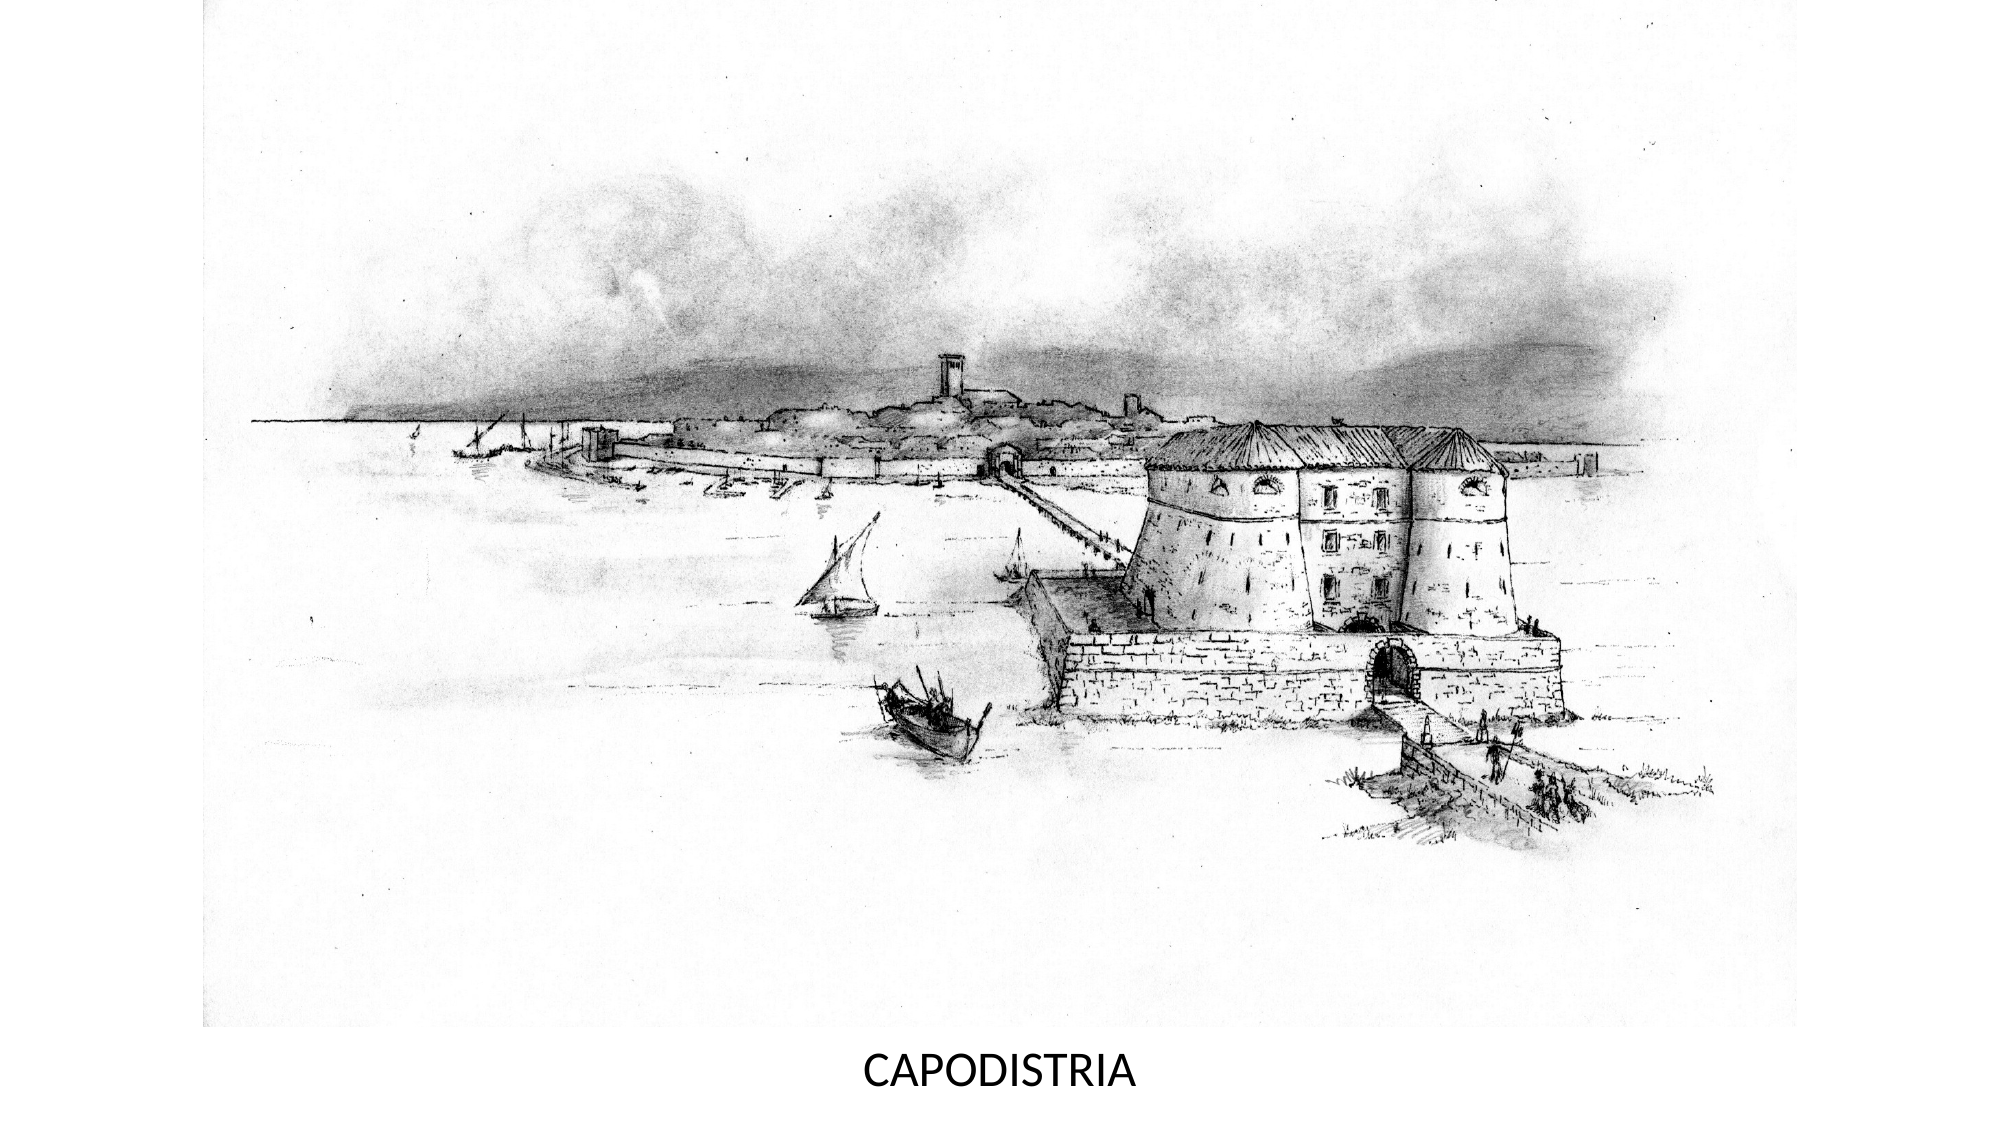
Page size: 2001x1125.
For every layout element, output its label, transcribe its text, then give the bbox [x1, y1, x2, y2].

subtitle CAPODISTRIA [249, 1036, 1750, 1114]
picture [203, 0, 1797, 1027]
